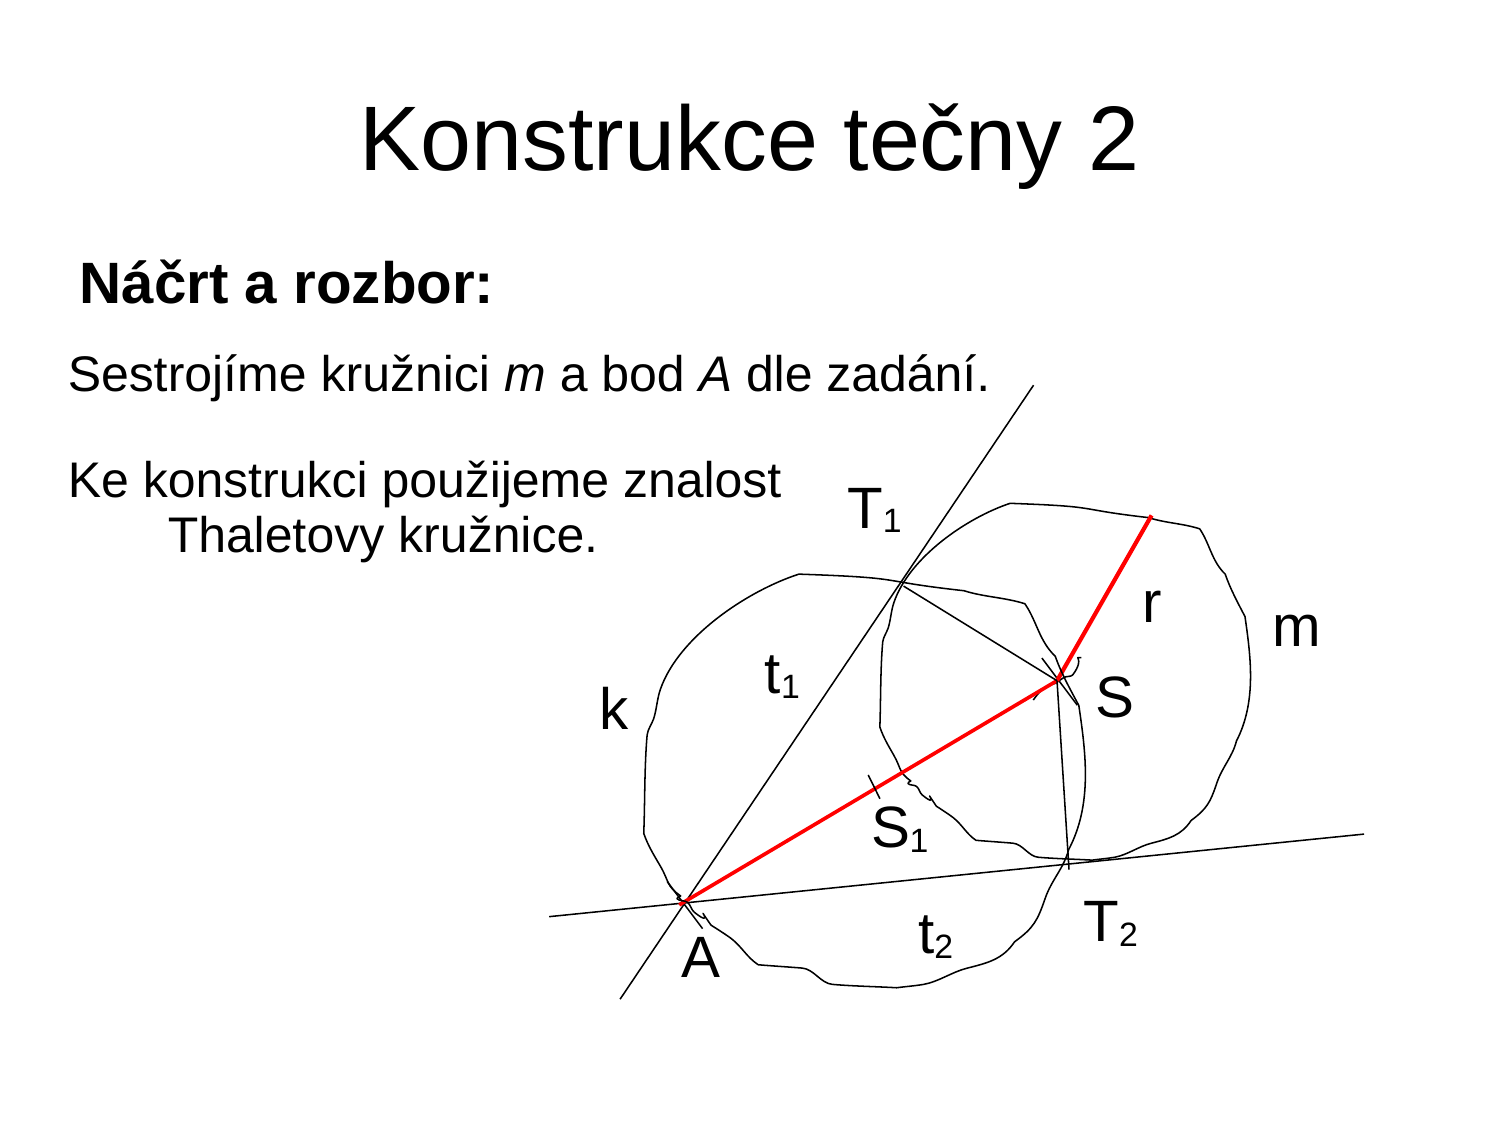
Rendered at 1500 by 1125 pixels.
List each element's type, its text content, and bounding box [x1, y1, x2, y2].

text_box r [1128, 562, 1188, 657]
text_box t1 [750, 633, 833, 728]
text_box Ke konstrukci použijeme znalost Thaletovy kružnice. [715, 576, 798, 622]
text_box t2 [903, 893, 986, 986]
text_box Náčrt a rozbor: [64, 243, 538, 338]
text_box m [1257, 586, 1353, 681]
text_box T1 [832, 467, 928, 563]
title Konstrukce tečny 2 [75, 45, 1426, 233]
text_box Ke konstrukci použijeme znalost Thaletovy kružnice. [53, 444, 798, 622]
text_box S1 [856, 786, 951, 882]
text_box A [667, 916, 750, 1012]
text_box A [667, 916, 674, 926]
text_box k [584, 668, 680, 764]
text_box A [707, 916, 750, 955]
text_box T2 [1068, 881, 1164, 977]
list Sestrojíme kružnici m a bod A dle zadání. [53, 338, 1034, 433]
text_box t2 [910, 965, 986, 988]
text_box S [1080, 657, 1164, 752]
